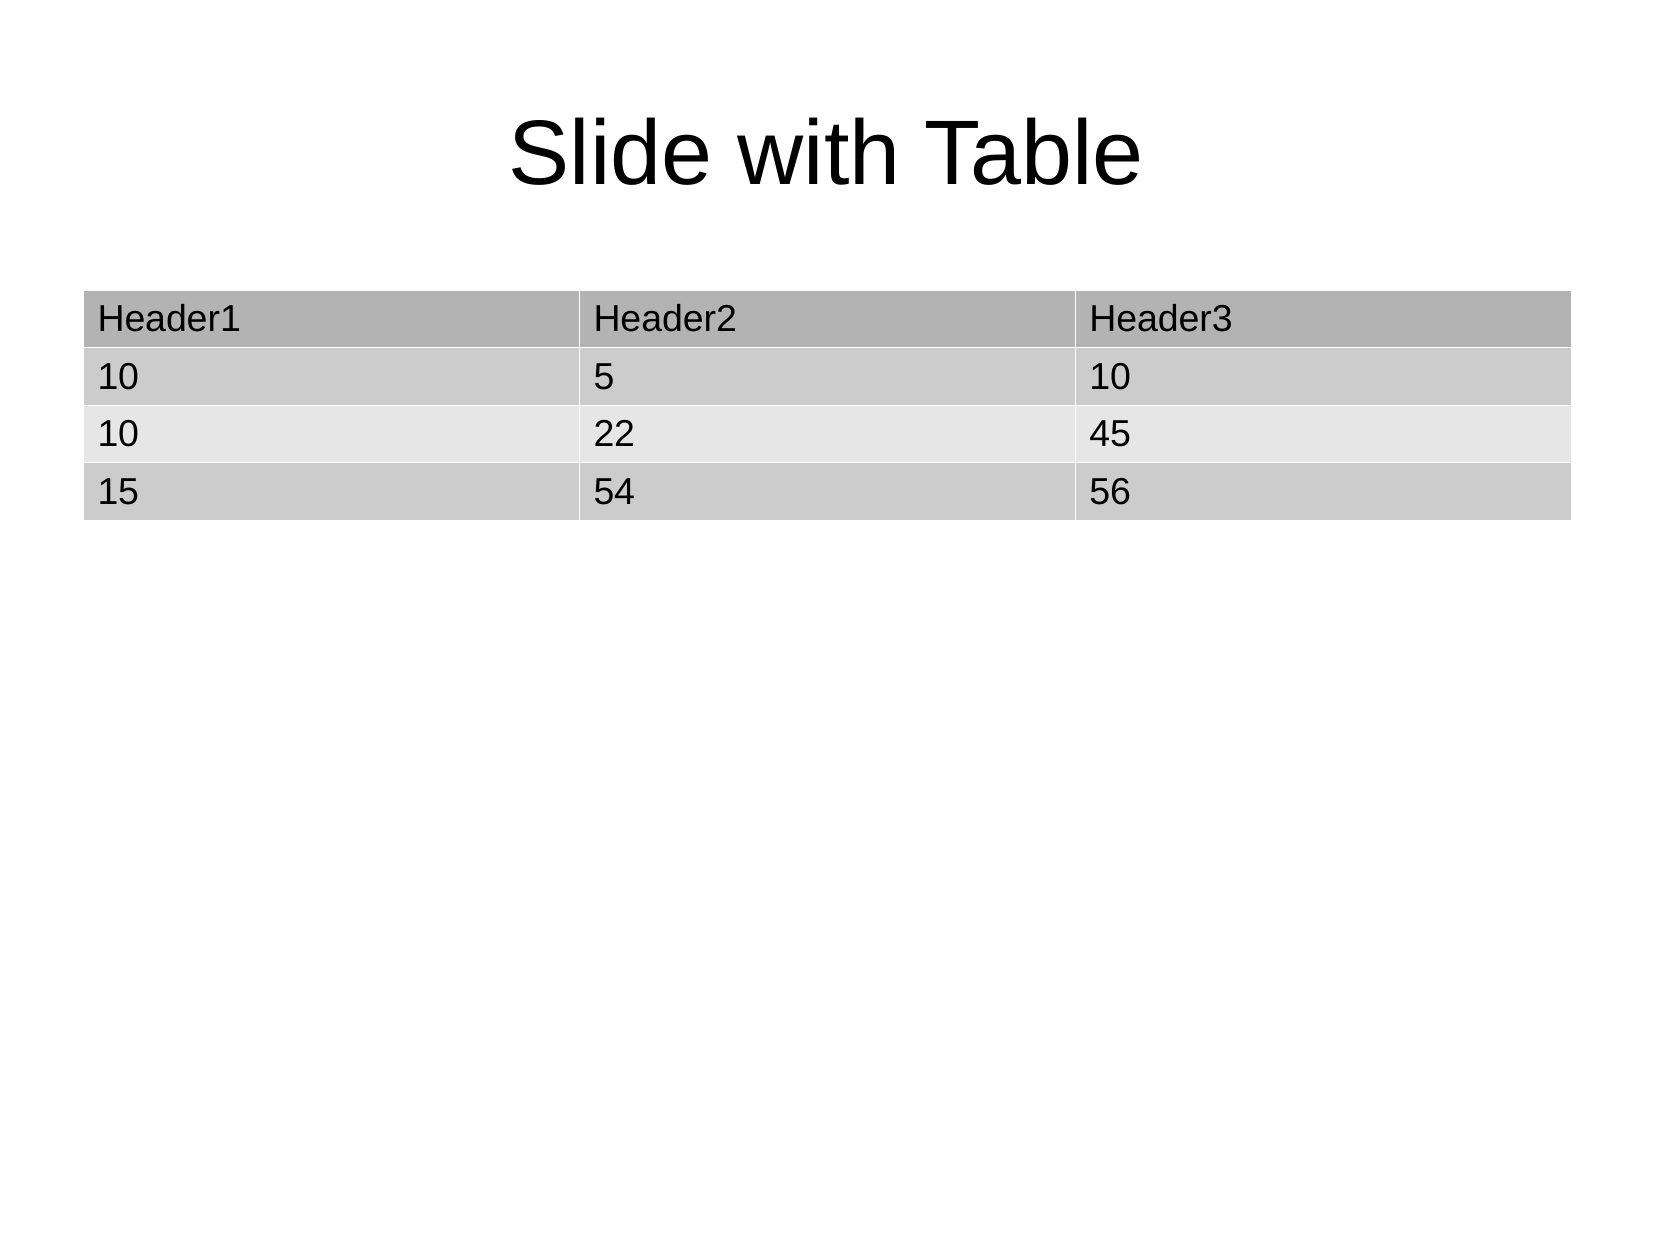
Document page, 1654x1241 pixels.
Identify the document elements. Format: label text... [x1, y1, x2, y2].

table_cell 10 [1076, 348, 1571, 405]
table_cell 22 [580, 406, 1075, 462]
table_cell 54 [580, 463, 1075, 520]
table_header Header1 [84, 291, 579, 347]
table_cell 15 [84, 463, 579, 520]
title Slide with Table [82, 49, 1571, 257]
table_cell 56 [1076, 463, 1571, 520]
table_cell 10 [84, 406, 579, 462]
table_header Header3 [1076, 291, 1571, 347]
table_cell 10 [84, 348, 579, 405]
table_cell 45 [1076, 406, 1571, 462]
table_header Header2 [580, 291, 1075, 347]
table_cell 5 [580, 348, 1075, 405]
